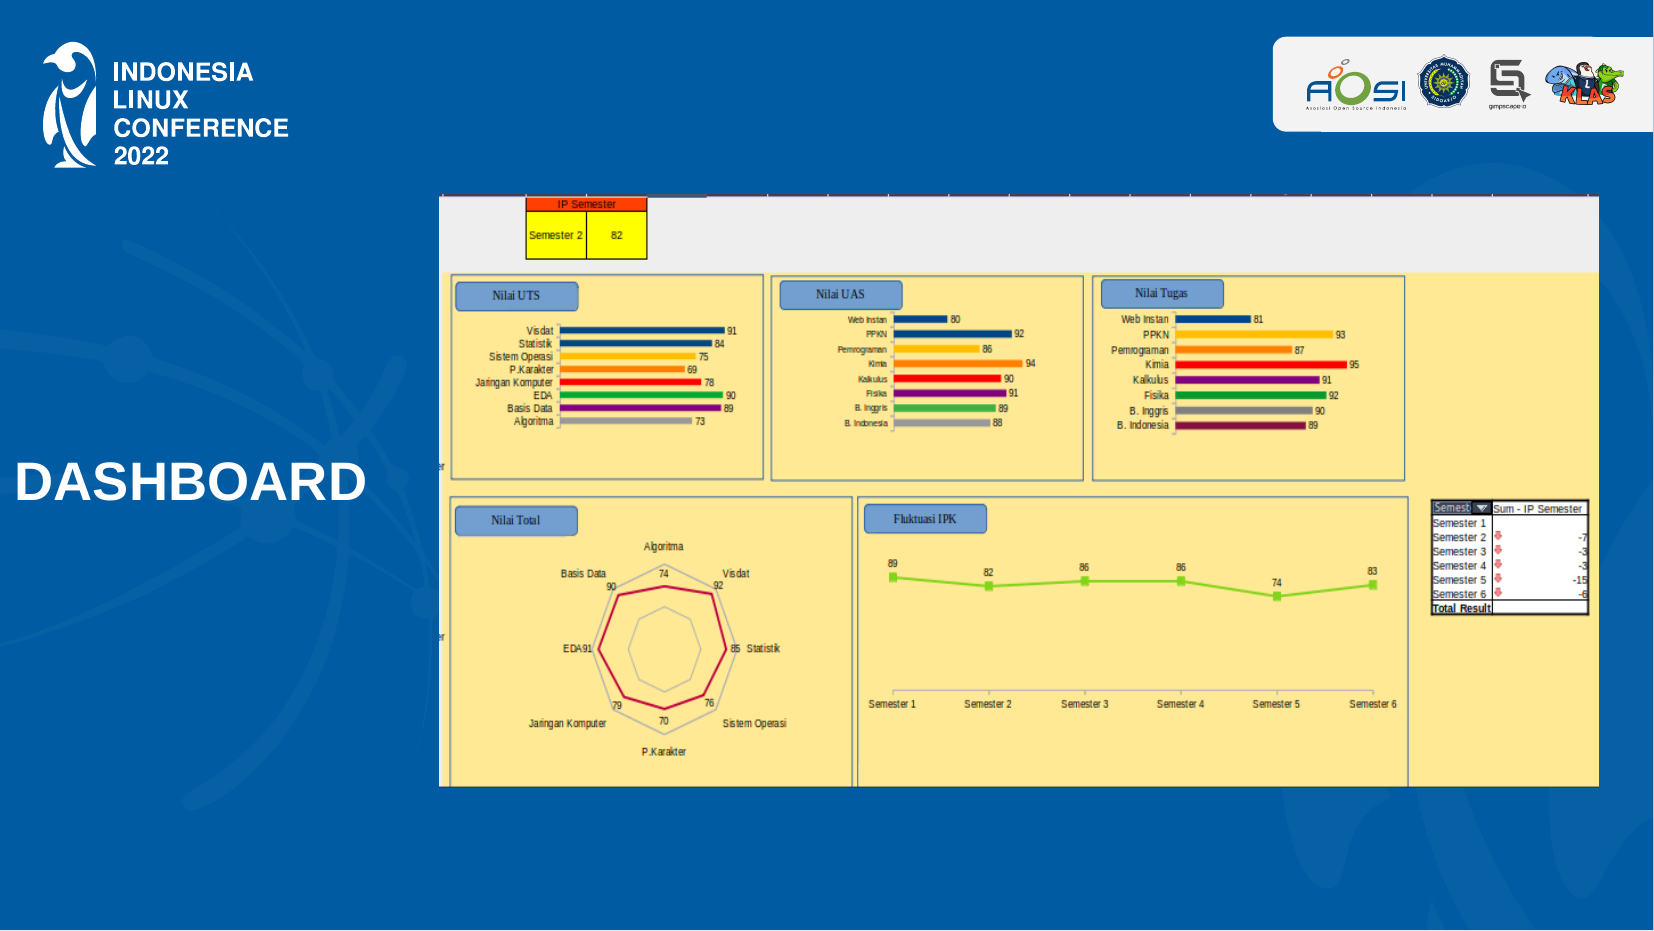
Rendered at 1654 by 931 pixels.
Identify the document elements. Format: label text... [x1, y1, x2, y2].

picture [439, 194, 1599, 788]
picture [1417, 54, 1471, 108]
text_box DASHBOARD [0, 443, 439, 520]
picture [1545, 62, 1624, 105]
